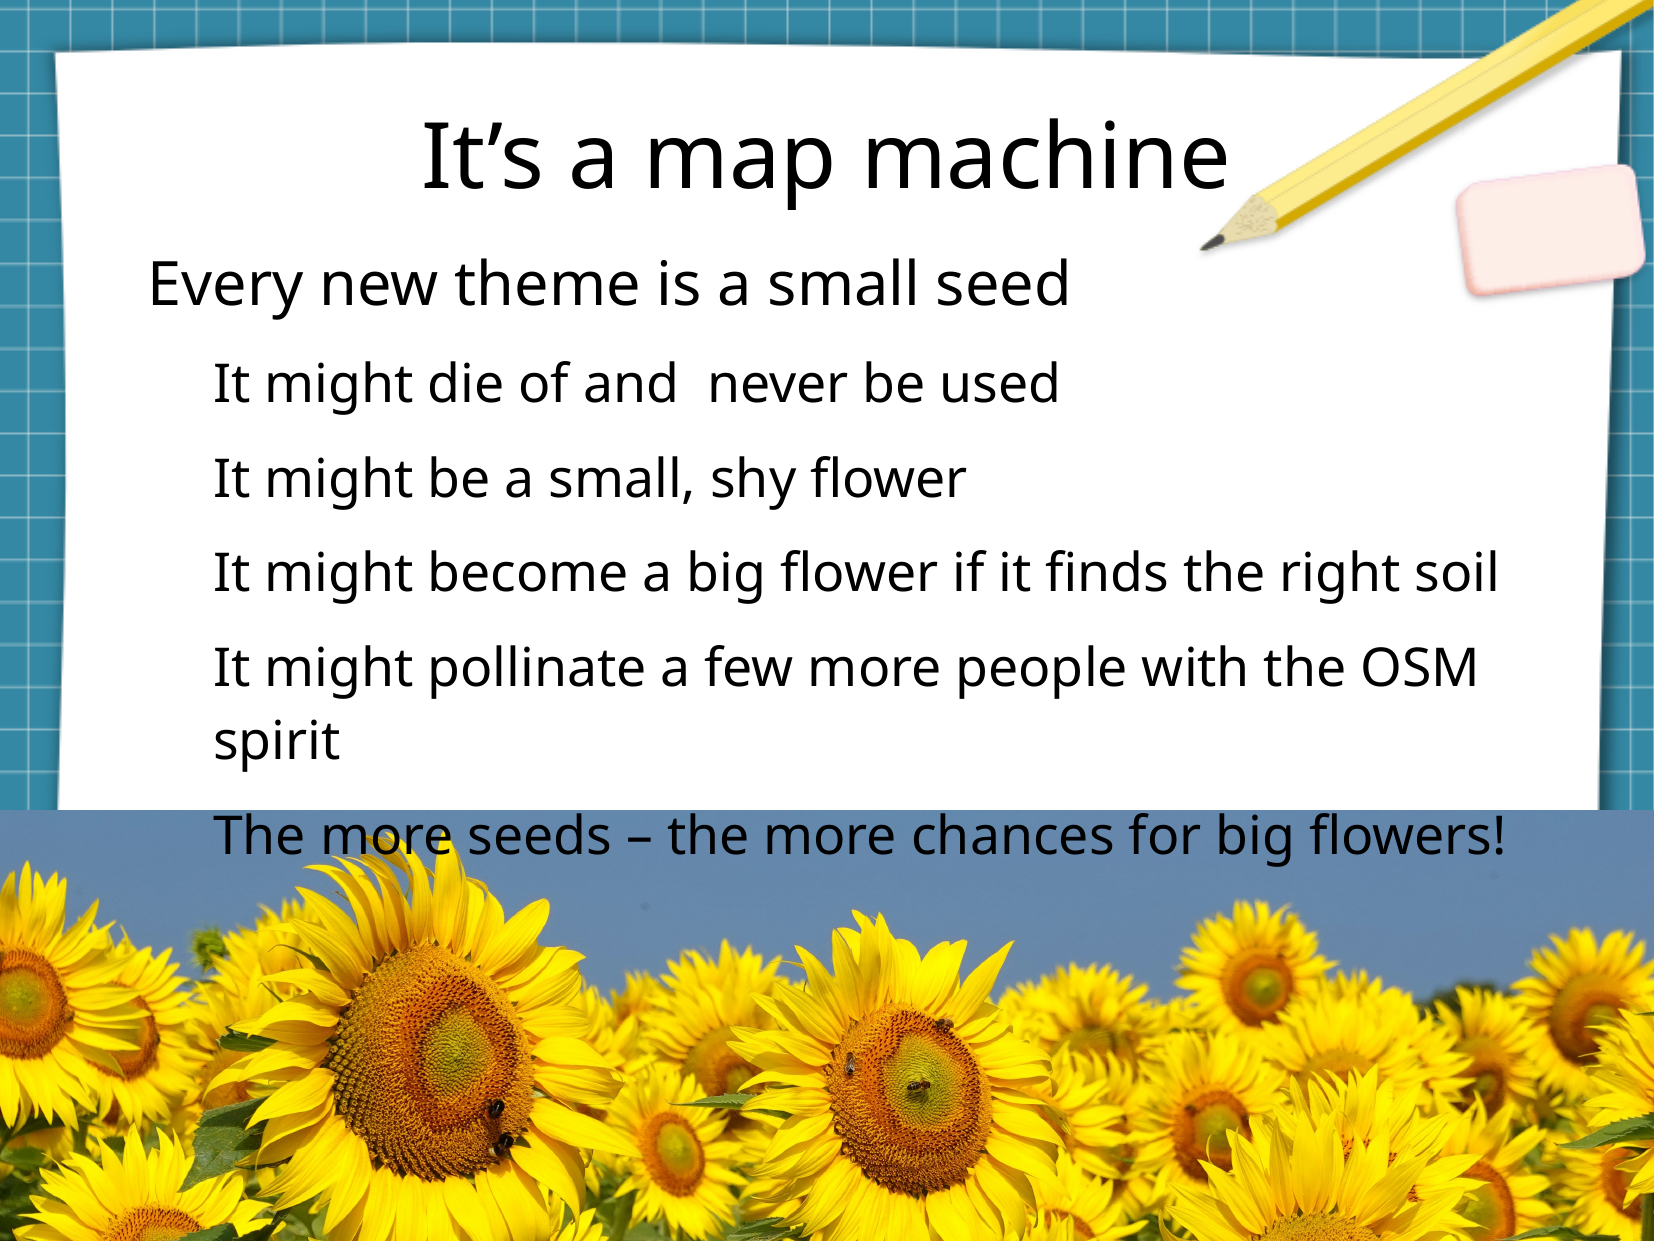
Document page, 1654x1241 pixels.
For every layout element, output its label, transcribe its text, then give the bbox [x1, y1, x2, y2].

title It’s a map machine [82, 49, 1571, 257]
list Every new theme is a small seed It might die of and never be used It might be a small, shy flower It might become a big flower if it finds the right soil It might pollinate a few more people with the OSM spirit The more seeds – the more chances for big flowers! [82, 257, 1571, 960]
picture [0, 0, 1654, 1241]
